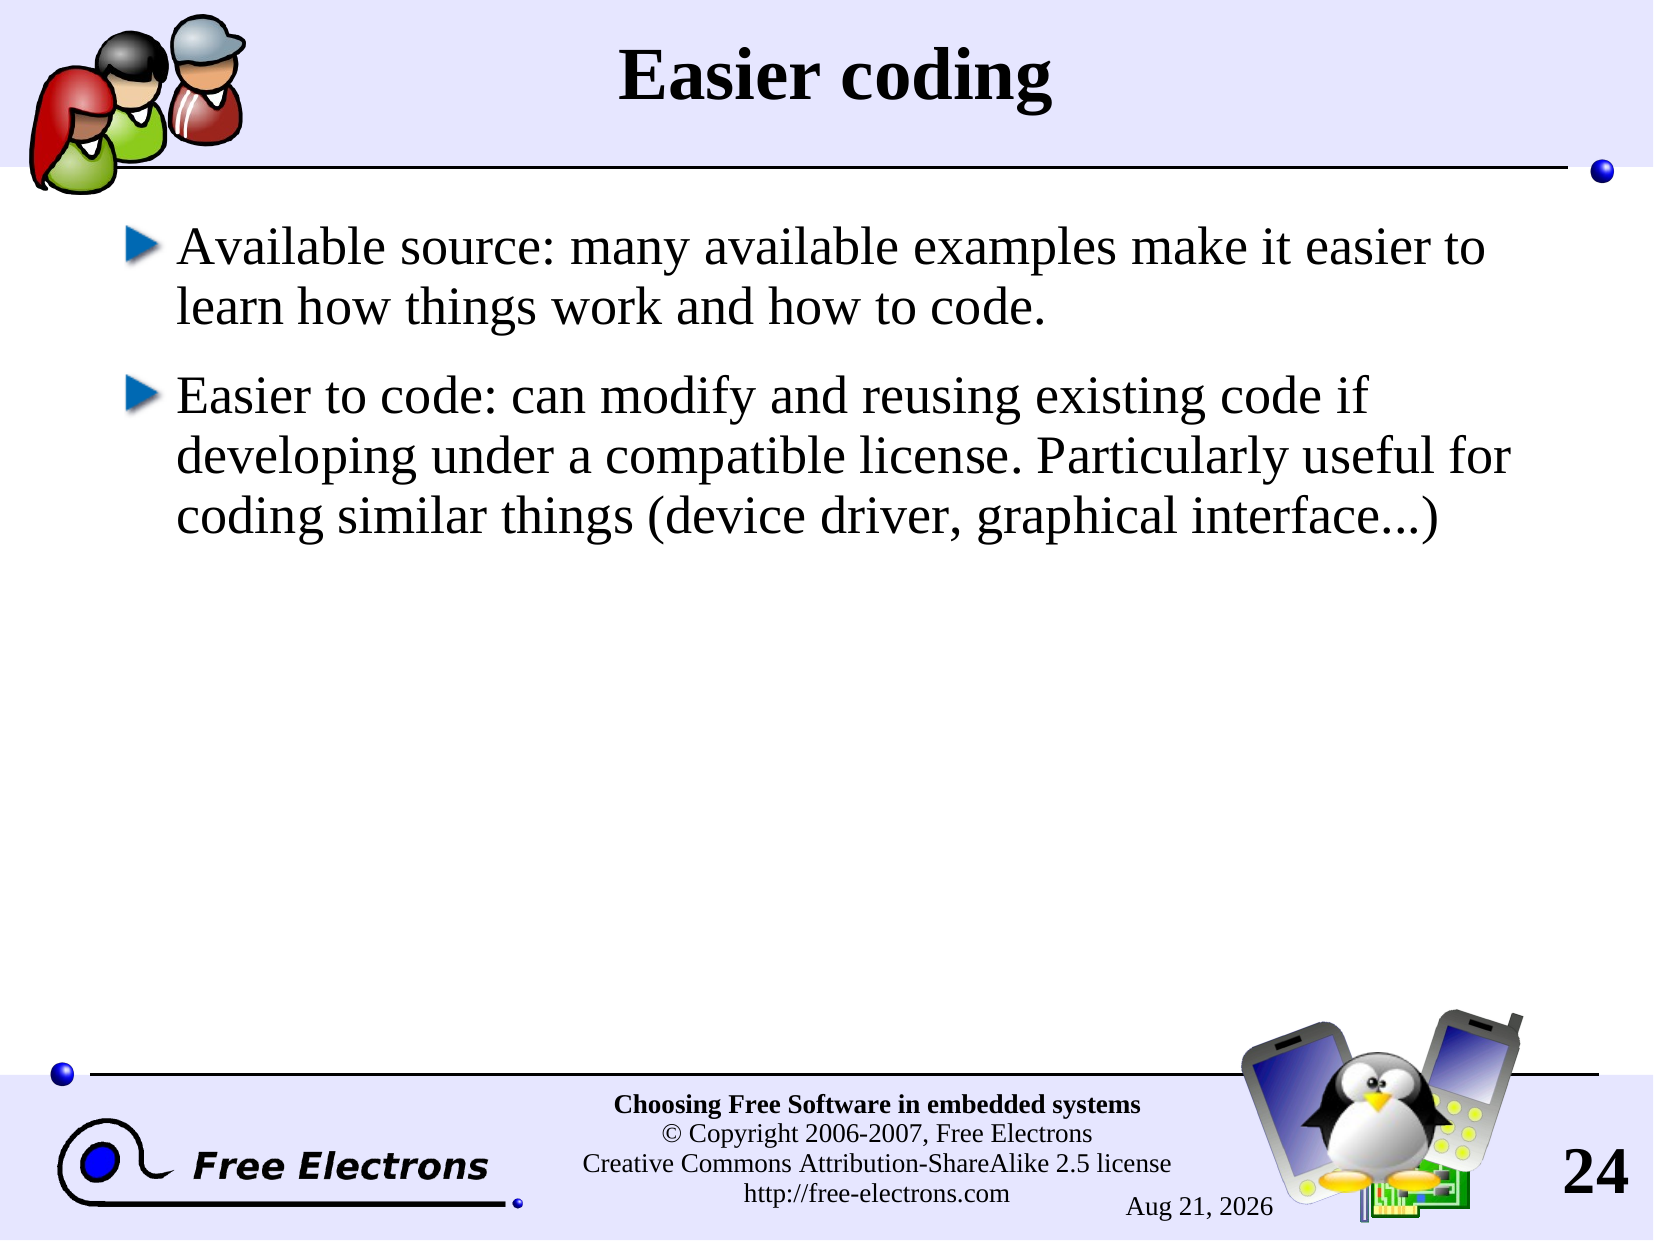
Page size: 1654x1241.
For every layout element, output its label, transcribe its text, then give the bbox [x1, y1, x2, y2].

picture [29, 14, 246, 195]
list Available source: many available examples make it easier to learn how things work and how to code. Easier to code: can modify and reusing existing code if developing under a compatible license. Particularly useful for coding similar things (device driver, graphical interface...) [105, 216, 1518, 1066]
picture [50, 1107, 527, 1216]
picture [1231, 1007, 1538, 1240]
title Easier coding [246, 25, 1604, 124]
